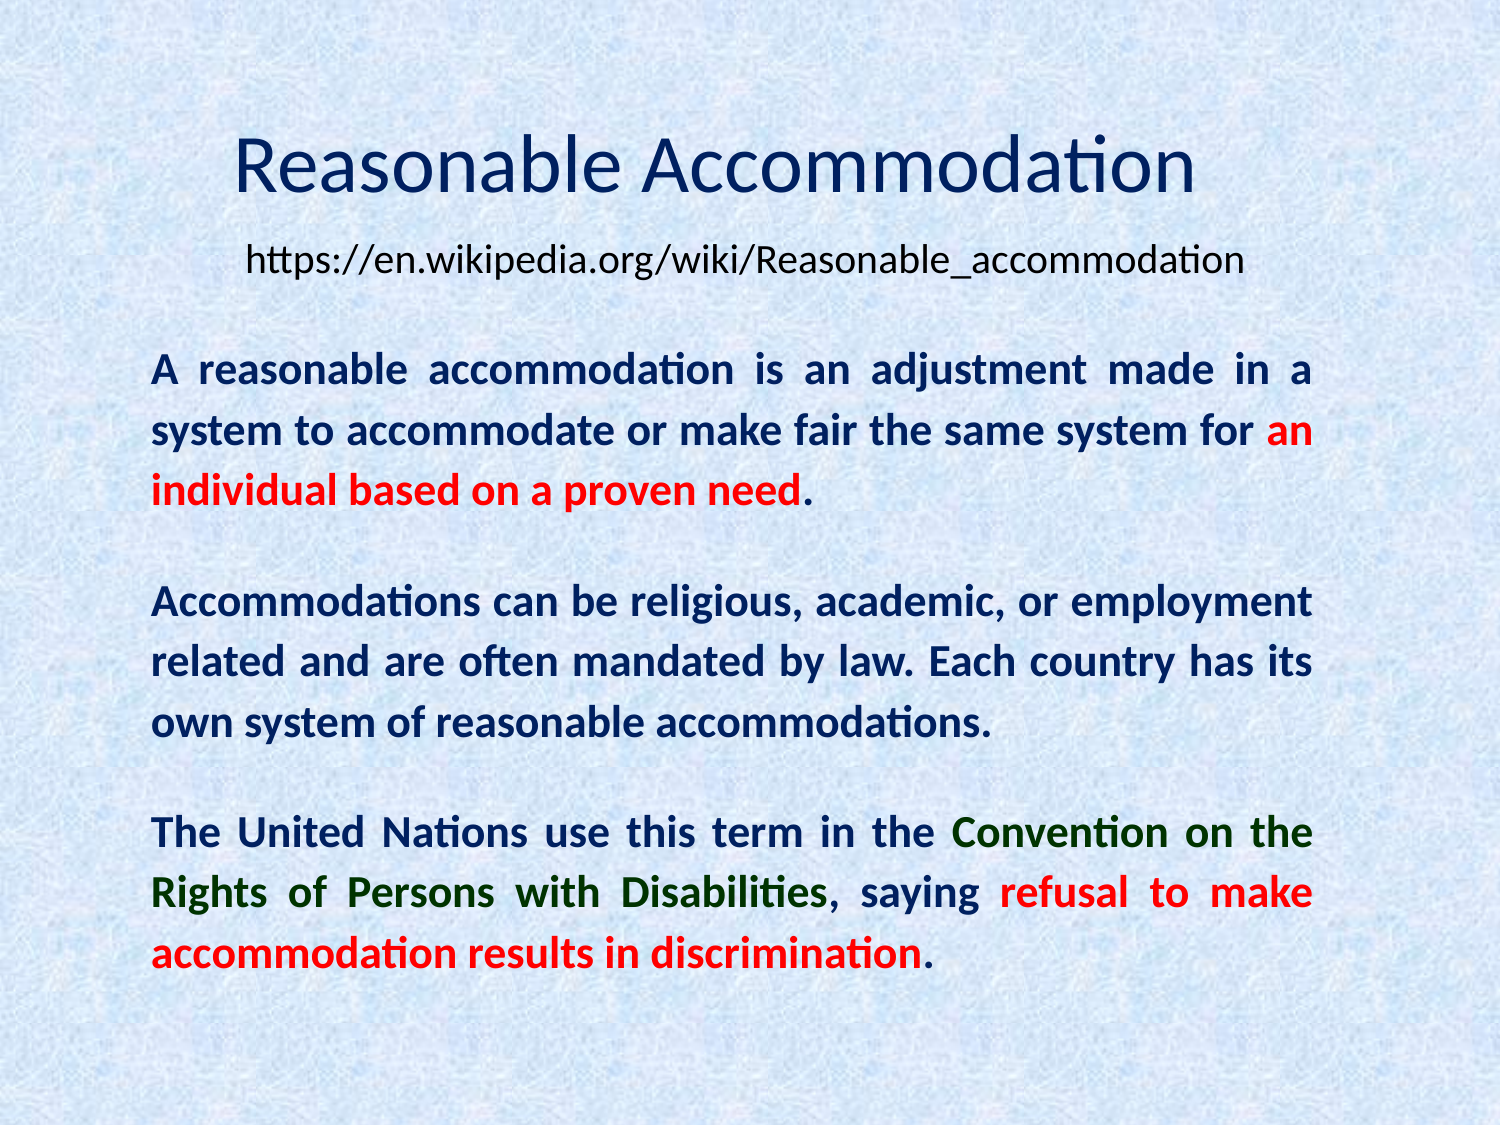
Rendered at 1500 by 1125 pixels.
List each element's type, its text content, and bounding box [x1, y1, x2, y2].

text_box Reasonable Accommodation [218, 102, 1213, 217]
text_box https://en.wikipedia.org/wiki/Reasonable_accommodation [24, 224, 1467, 289]
text_box A reasonable accommodation is an adjustment made in a system to accommodate or make fair the same system for an individual based on a proven need. Accommodations can be religious, academic, or employment related and are often mandated by law. Each country has its own system of reasonable accommodations. The United Nations use this term in the Convention on the Rights of Persons with Disabilities, saying refusal to make accommodation results in discrimination. [136, 326, 1376, 985]
